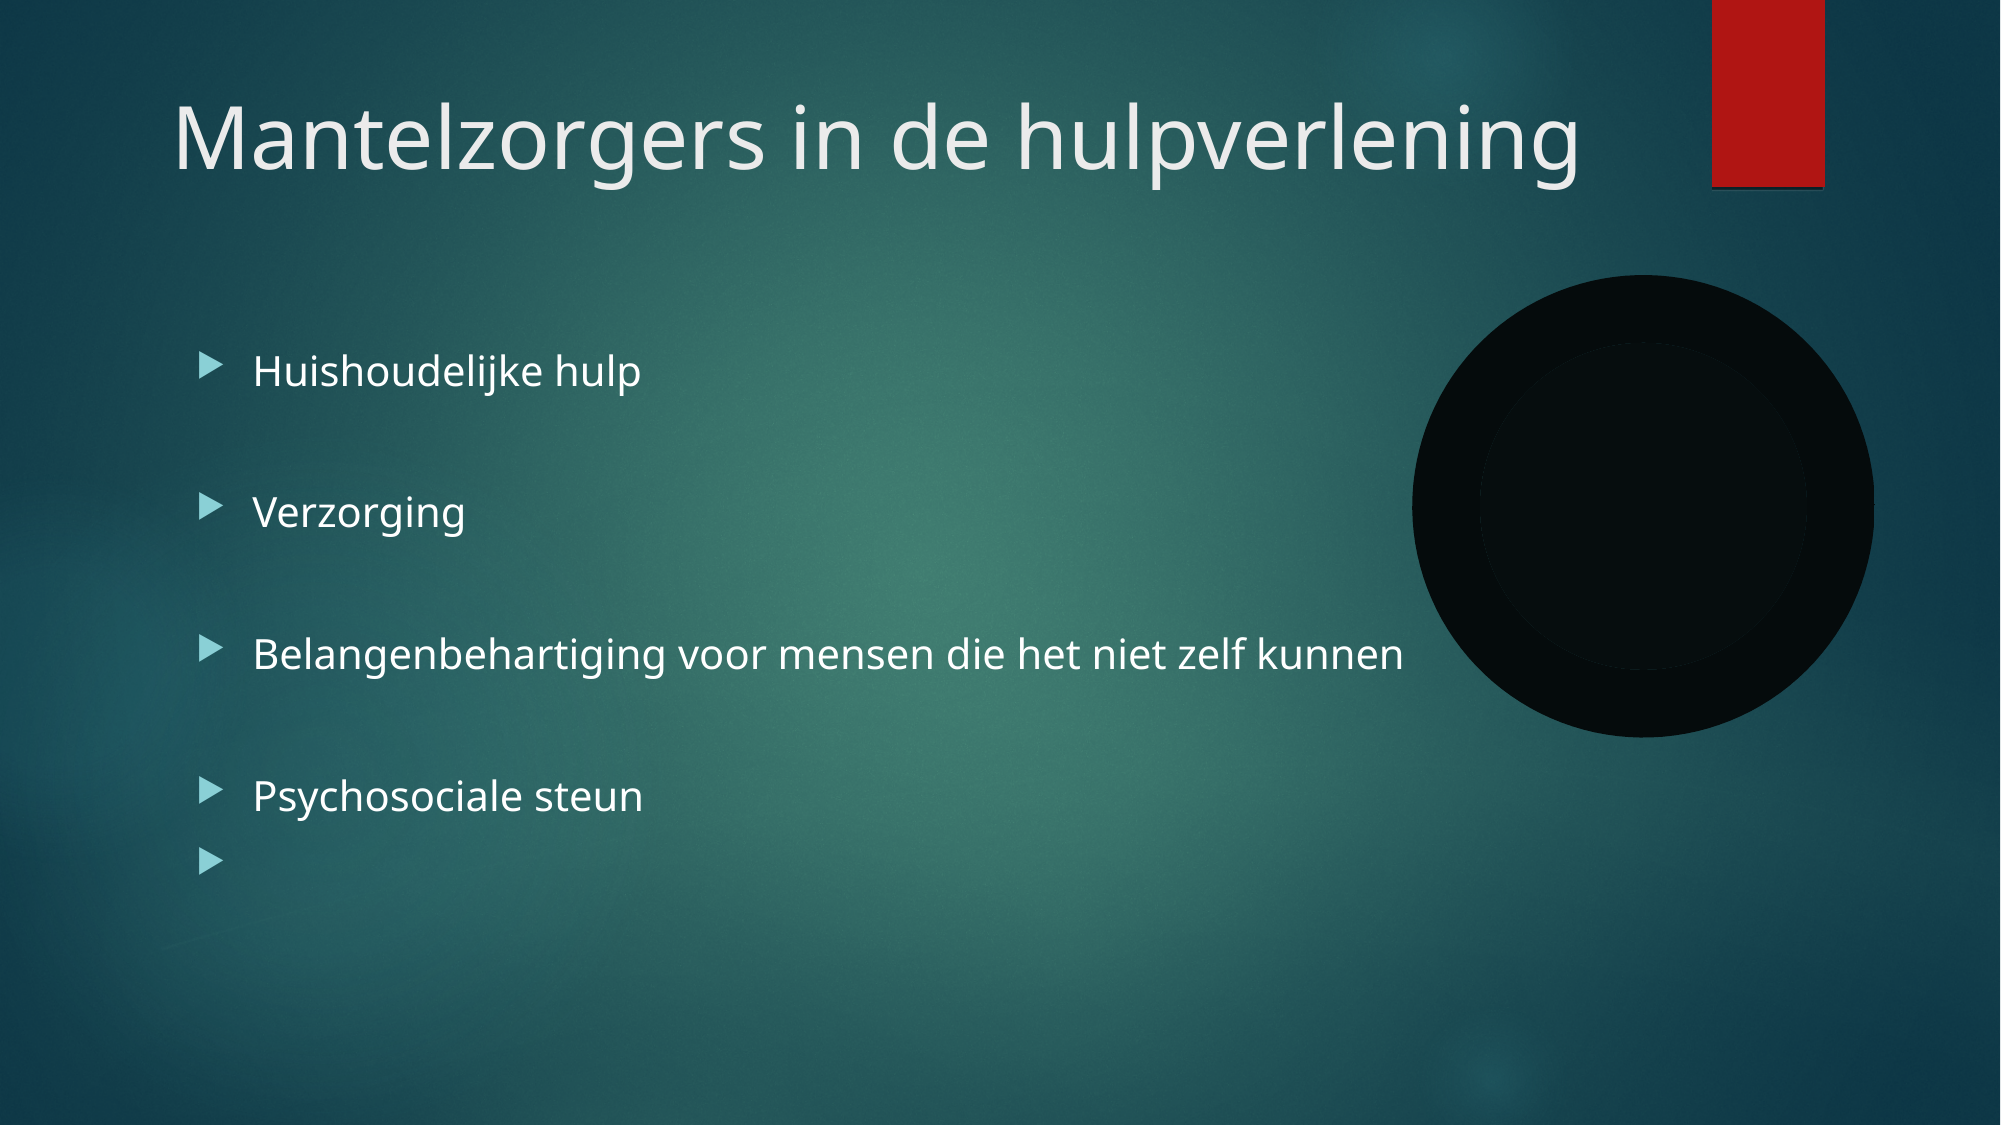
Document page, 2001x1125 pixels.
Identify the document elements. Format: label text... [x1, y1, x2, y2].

list Huishoudelijke hulp Verzorging Belangenbehartiging voor mensen die het niet zelf kunnen Psychosociale steun [181, 336, 1649, 1026]
title Mantelzorgers in de hulpverlening [106, 74, 1649, 305]
